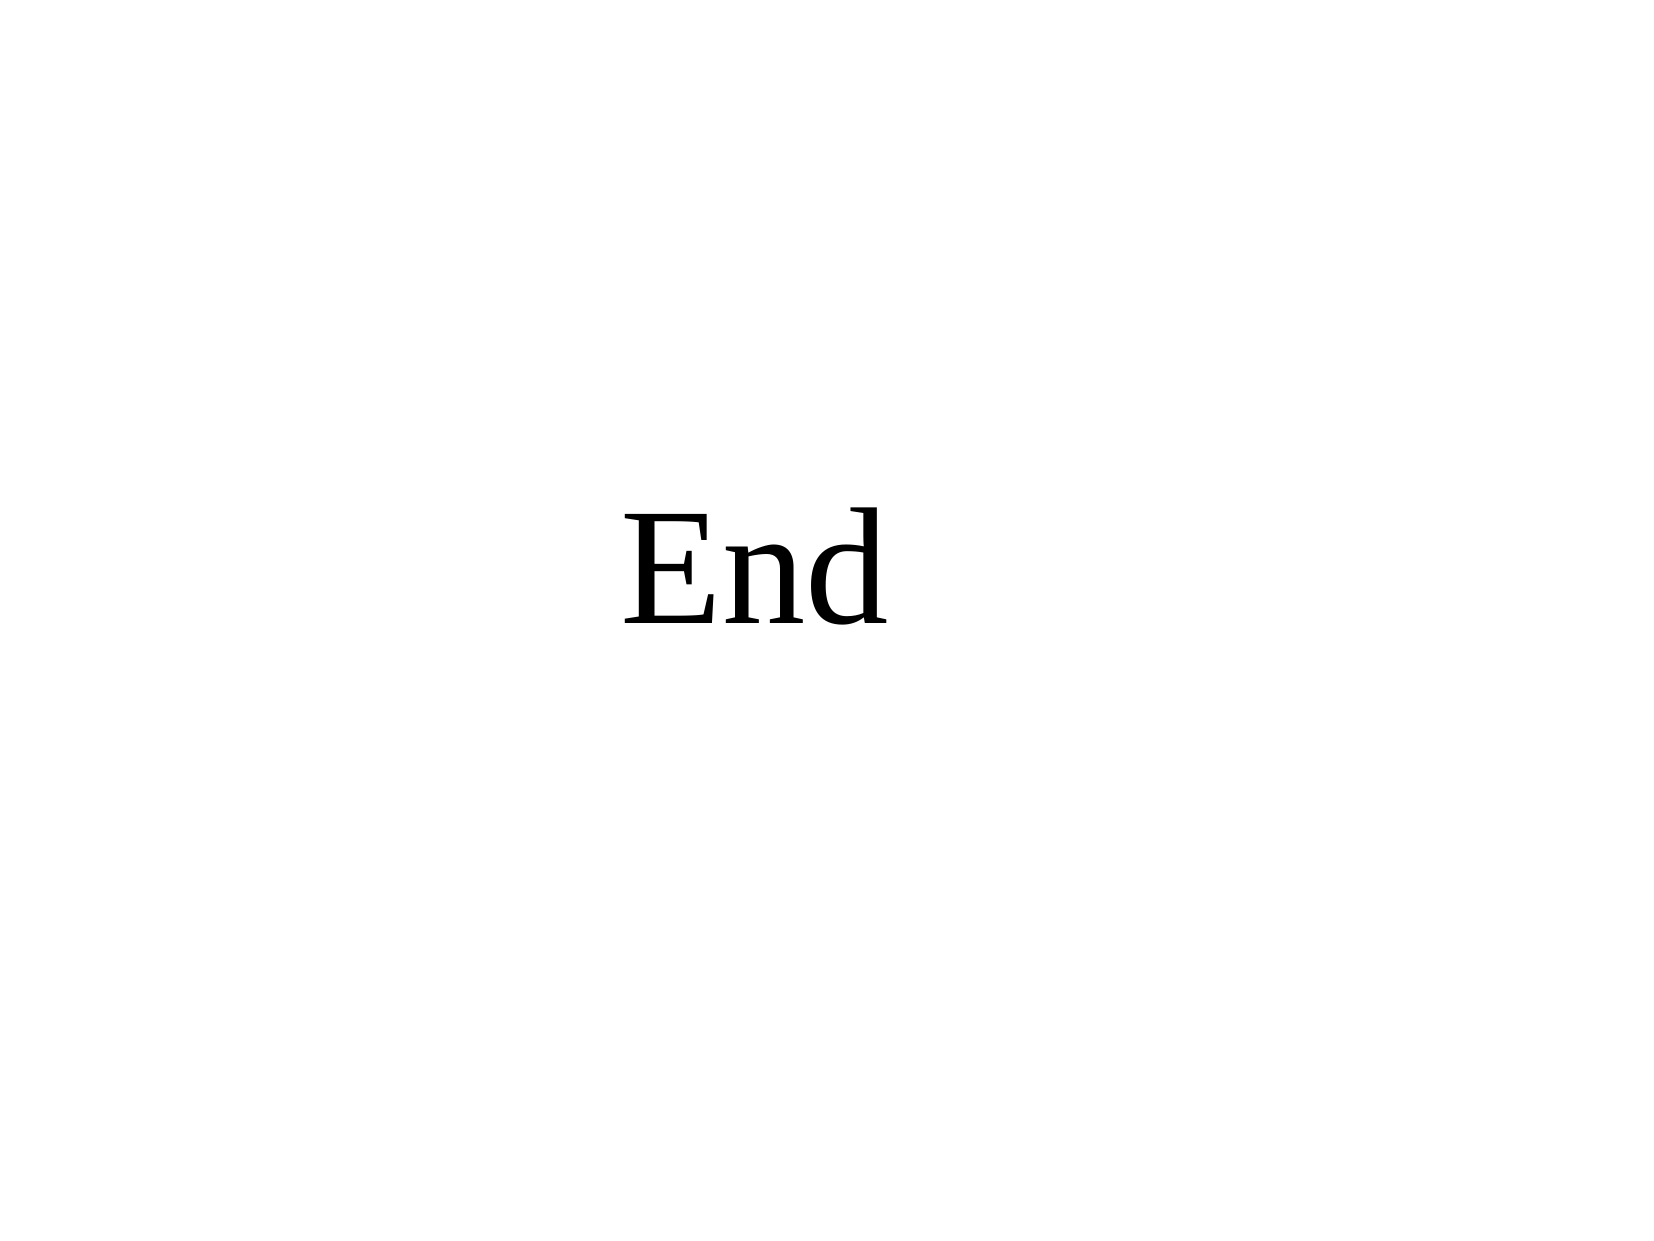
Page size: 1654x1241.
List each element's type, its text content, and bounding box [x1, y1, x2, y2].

text_box End [620, 475, 934, 661]
